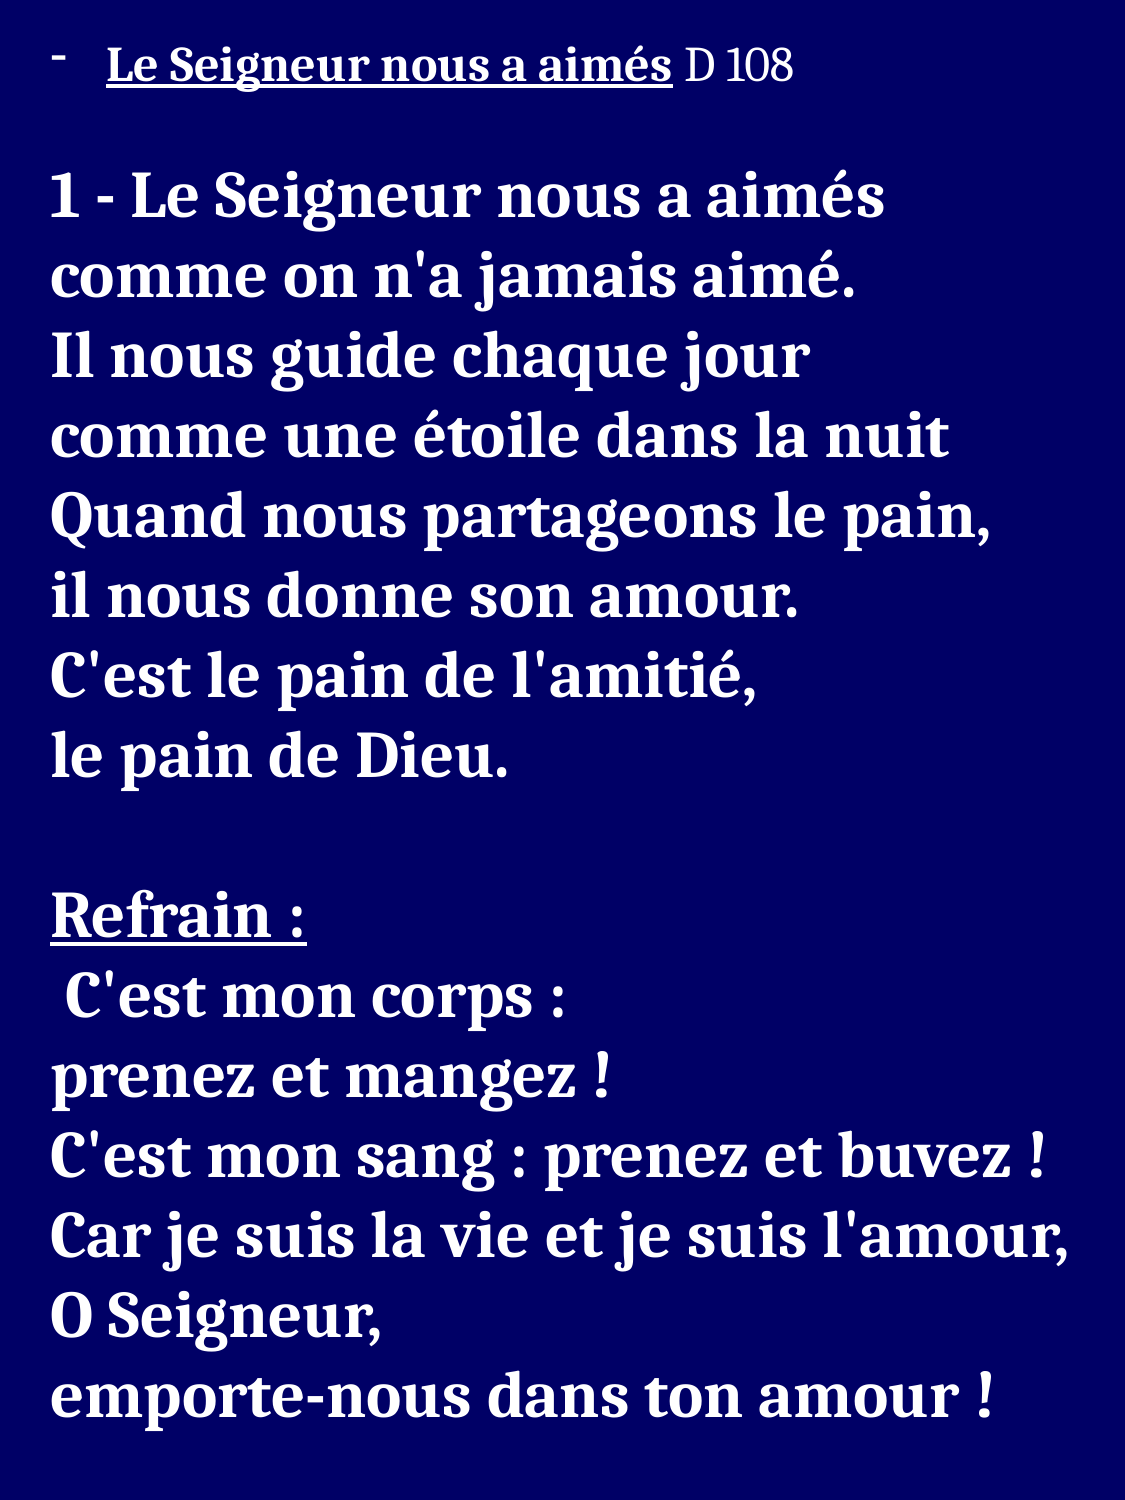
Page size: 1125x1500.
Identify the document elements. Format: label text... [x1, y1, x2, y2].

text_box Le Seigneur nous a aimés D 108 1 - Le Seigneur nous a aimés comme on n'a jamais aimé. Il nous guide chaque jour comme une étoile dans la nuit Quand nous partageons le pain, il nous donne son amour. C'est le pain de l'amitié, le pain de Dieu. Refrain : C'est mon corps : prenez et mangez ! C'est mon sang : prenez et buvez ! Car je suis la vie et je suis l'amour, O Seigneur, emporte-nous dans ton amour ! [35, 23, 1125, 1327]
